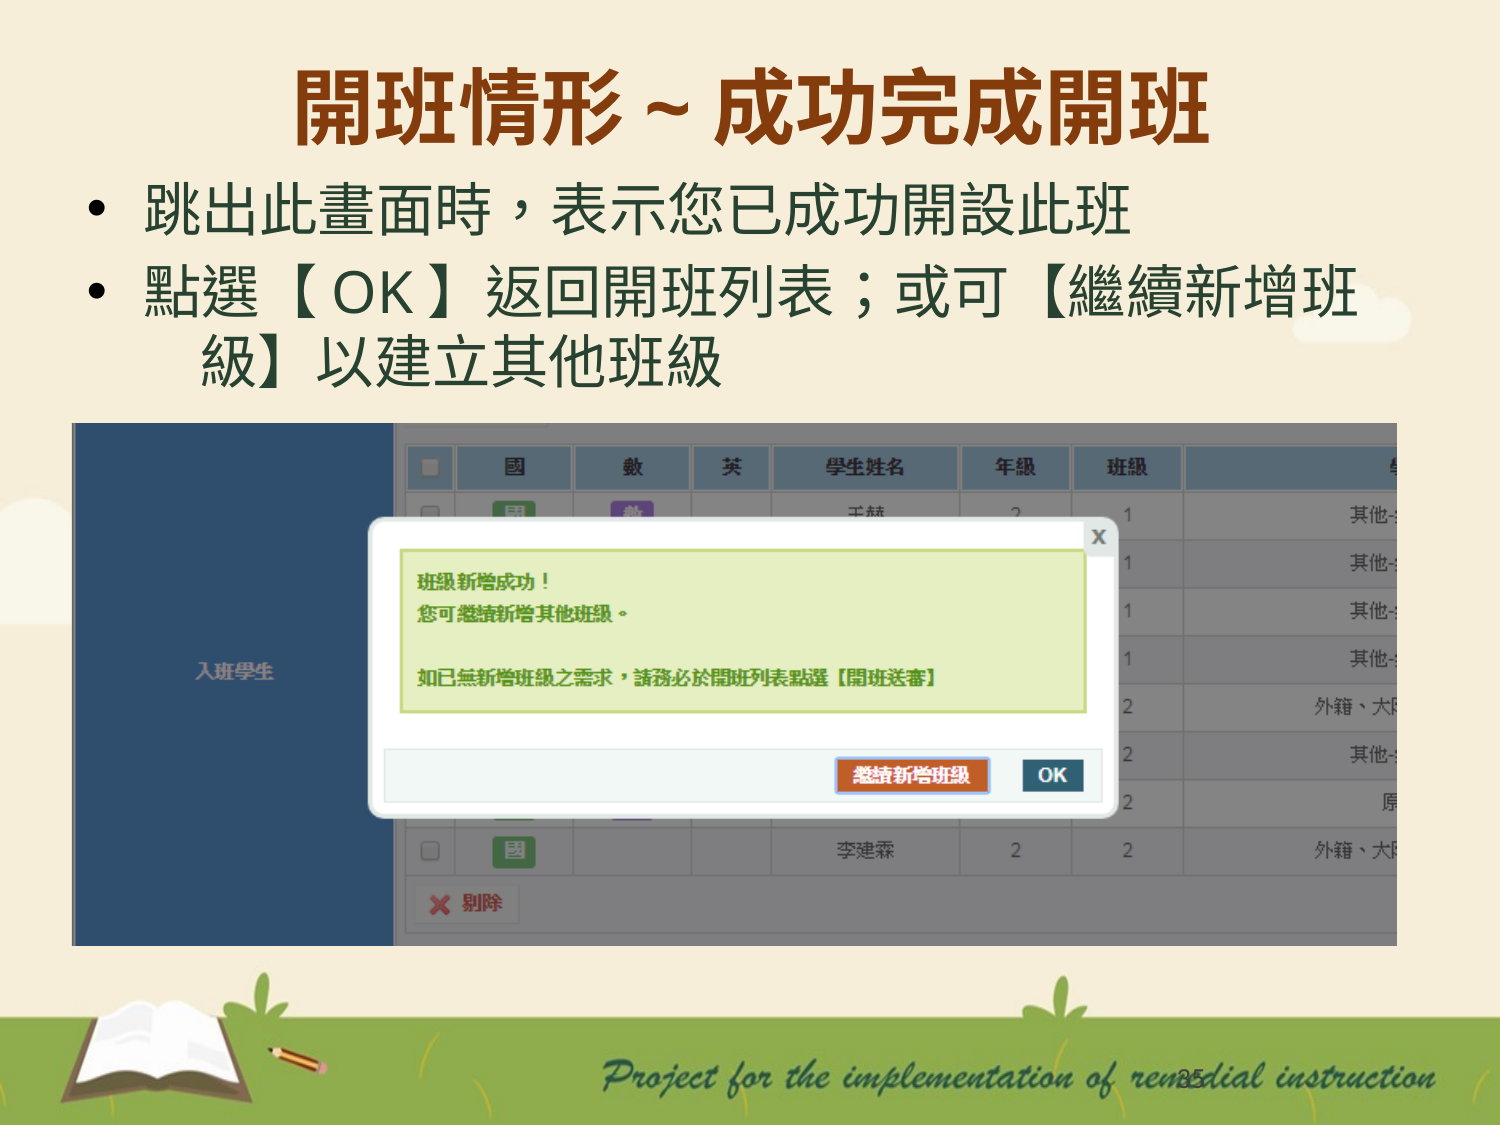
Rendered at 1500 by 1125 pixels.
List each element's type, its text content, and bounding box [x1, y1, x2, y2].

title 開班情形~成功完成開班 [13, 45, 1491, 178]
text_box [1161, 1046, 1499, 1107]
picture [71, 423, 1397, 946]
text_box 跳出此畫面時，表示您已成功開設此班 點選【OK】返回開班列表；或可【繼續新增班級】以建立其他班級 [72, 178, 1430, 403]
